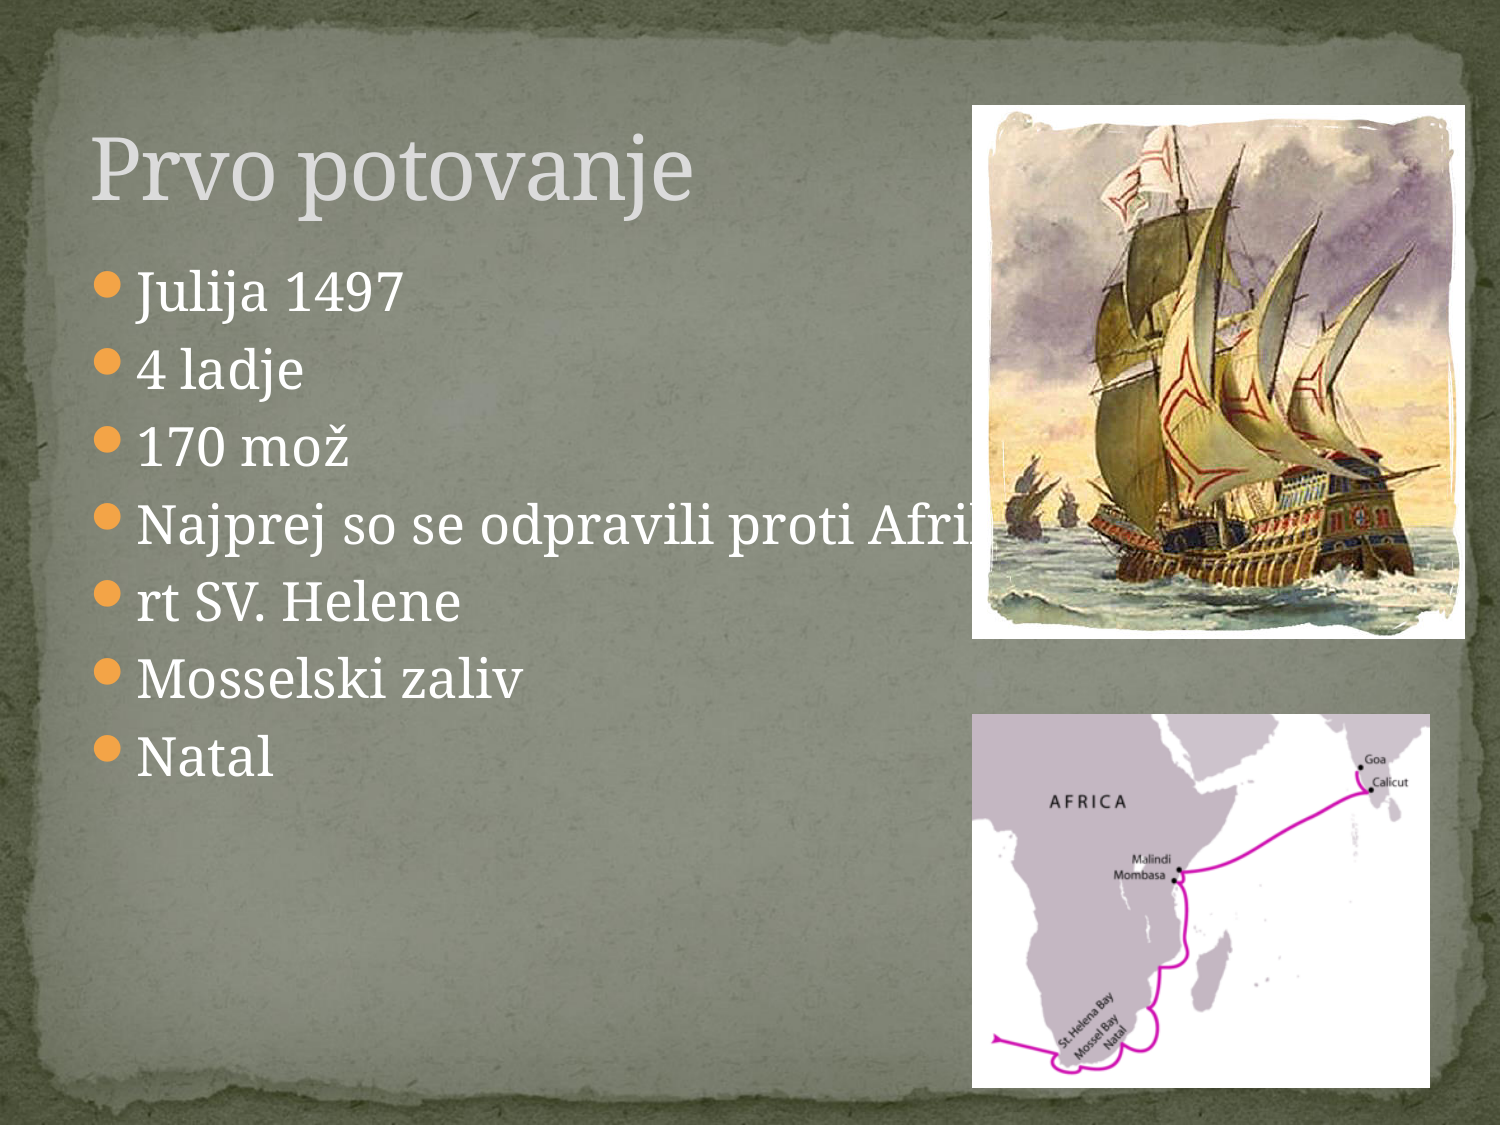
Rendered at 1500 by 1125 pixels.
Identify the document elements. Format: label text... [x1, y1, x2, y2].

title Prvo potovanje [75, 24, 1425, 225]
list Julija 1497 4 ladje 170 mož Najprej so se odpravili proti Afriki rt SV. Helene Mosselski zaliv Natal [75, 249, 1425, 1000]
picture [0, 0, 1500, 1125]
